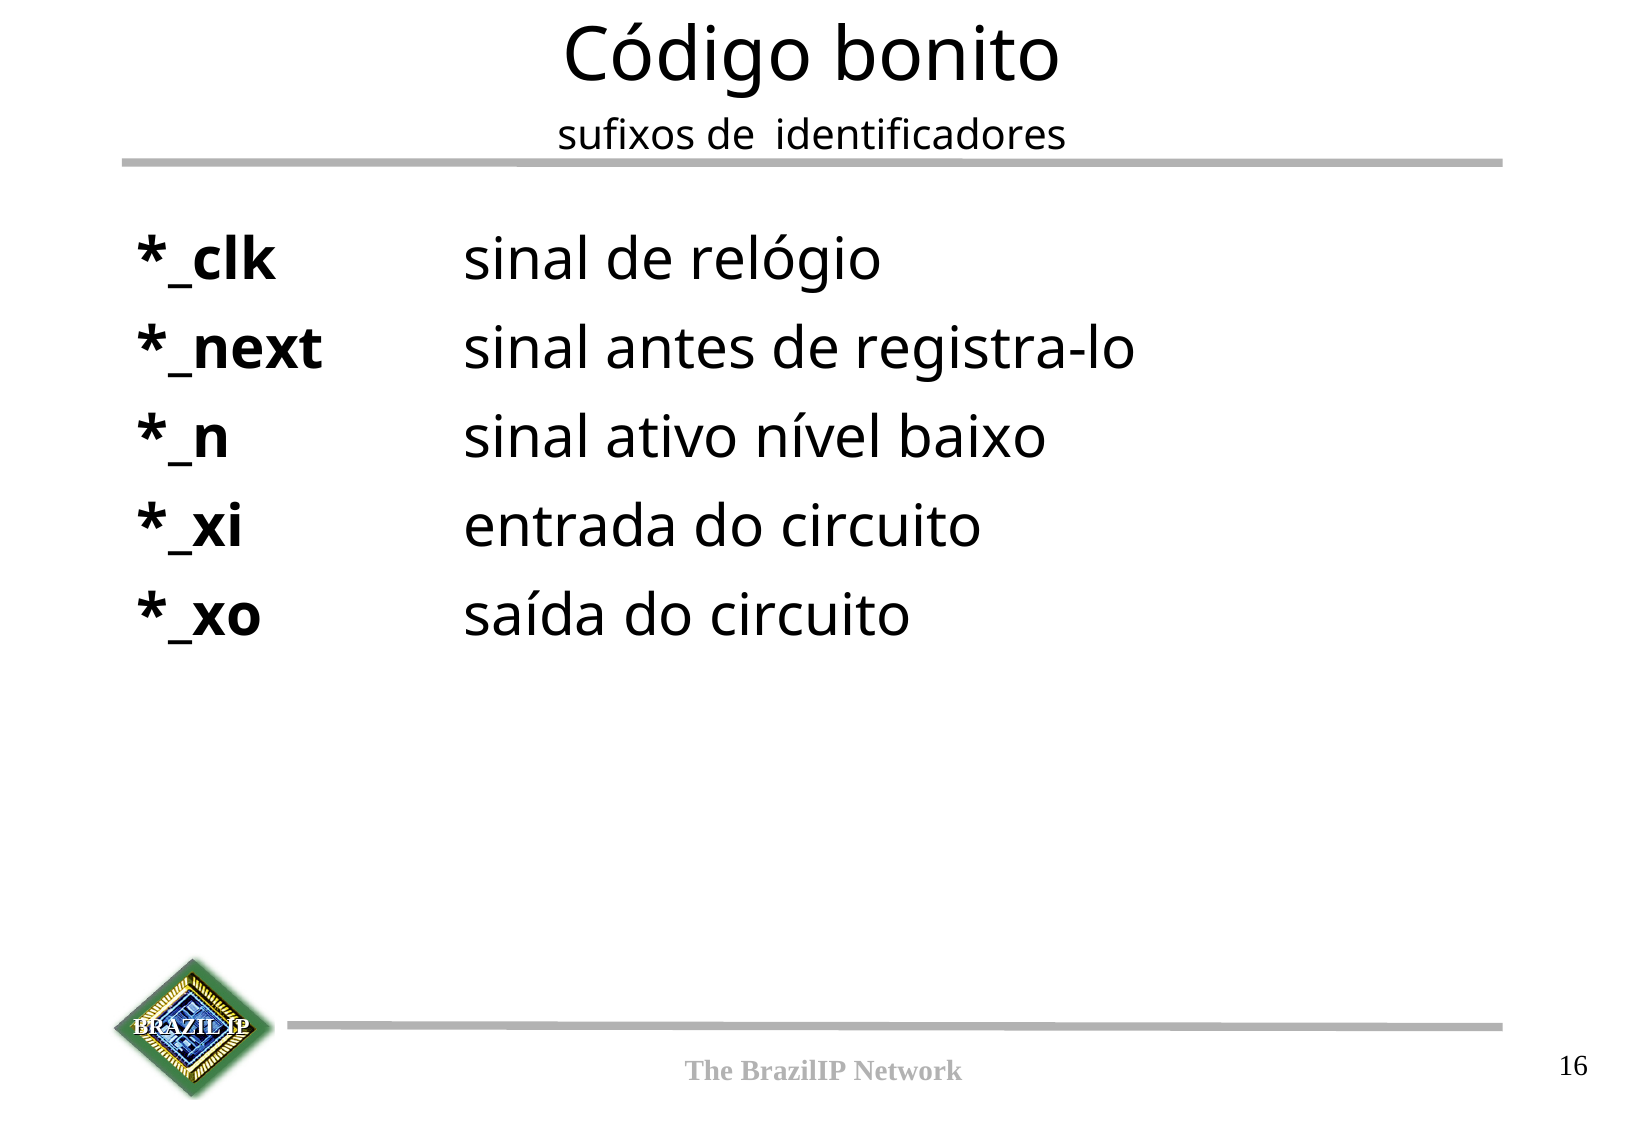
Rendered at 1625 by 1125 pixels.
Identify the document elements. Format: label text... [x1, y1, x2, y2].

title Código bonito sufixos de identificadores [121, 7, 1503, 180]
picture [108, 953, 275, 1100]
list *_clk sinal de relógio *_next sinal antes de registra-lo *_n sinal ativo nível baixo *_xi entrada do circuito *_xo saída do circuito [121, 212, 1488, 943]
